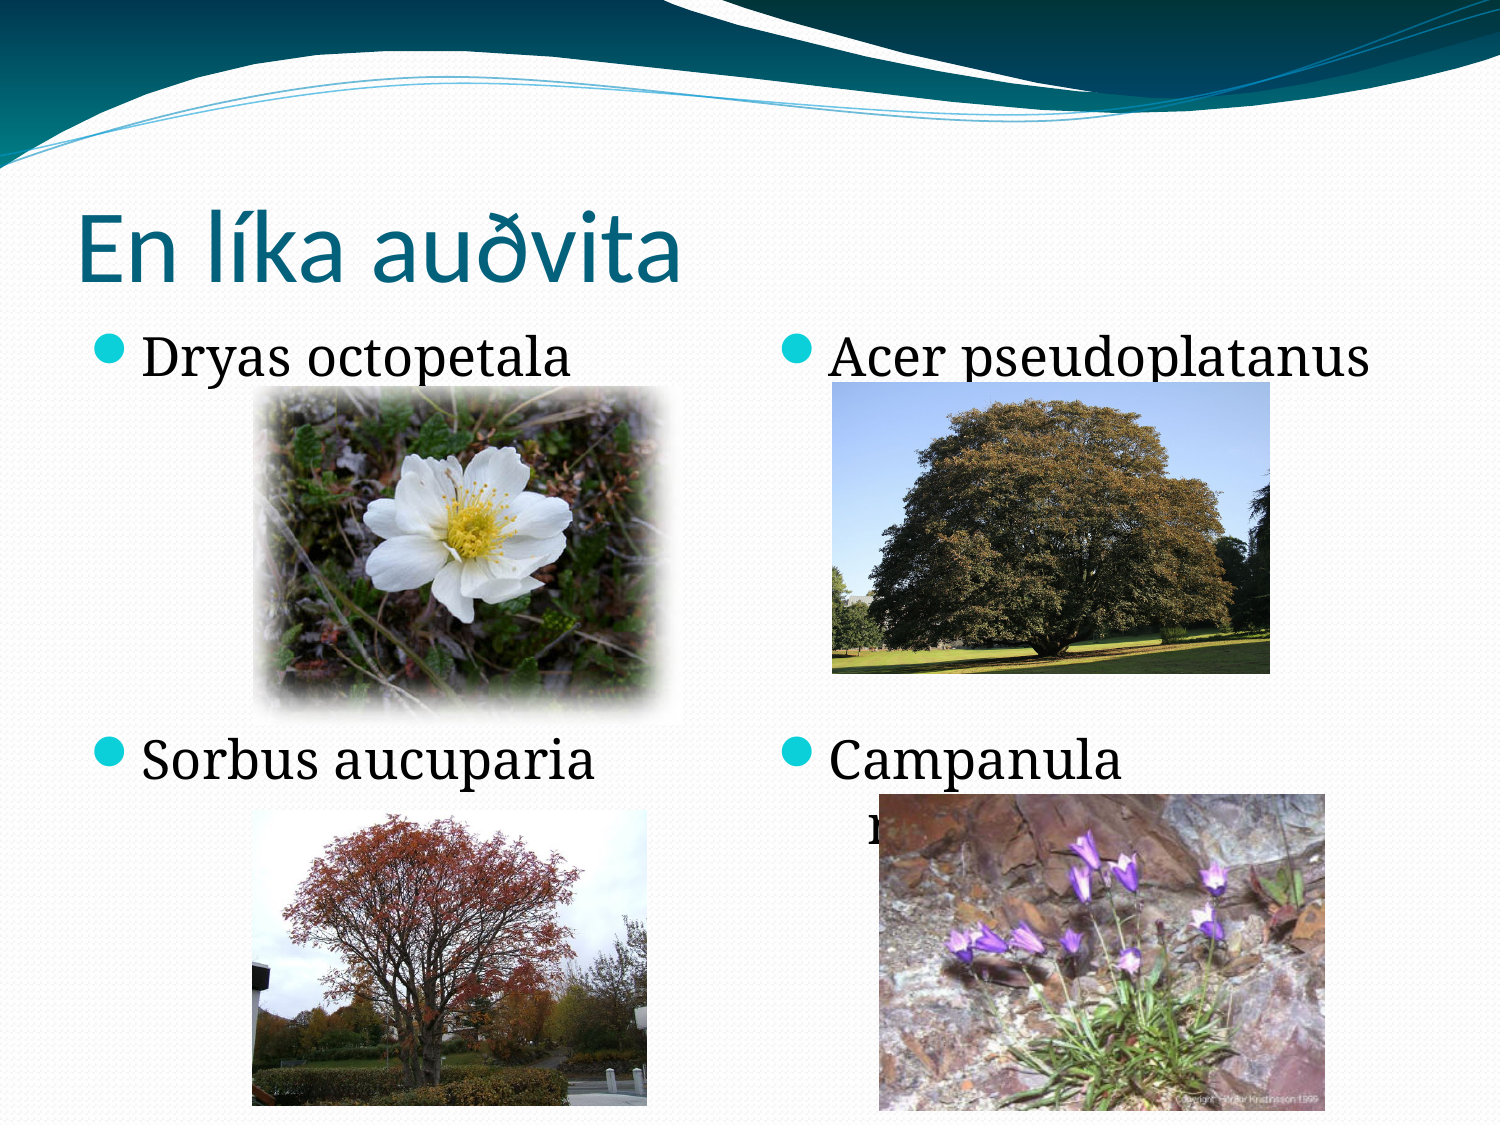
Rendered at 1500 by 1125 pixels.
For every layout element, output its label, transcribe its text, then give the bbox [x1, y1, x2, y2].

picture [879, 794, 1325, 1111]
picture [832, 382, 1270, 674]
picture [253, 386, 683, 725]
picture [252, 810, 647, 1106]
list Acer pseudoplatanus Campanula rotundifolia [762, 314, 1426, 1043]
title En líka auðvita [75, 115, 1426, 304]
list Dryas octopetala Sorbus aucuparia [75, 314, 738, 1043]
